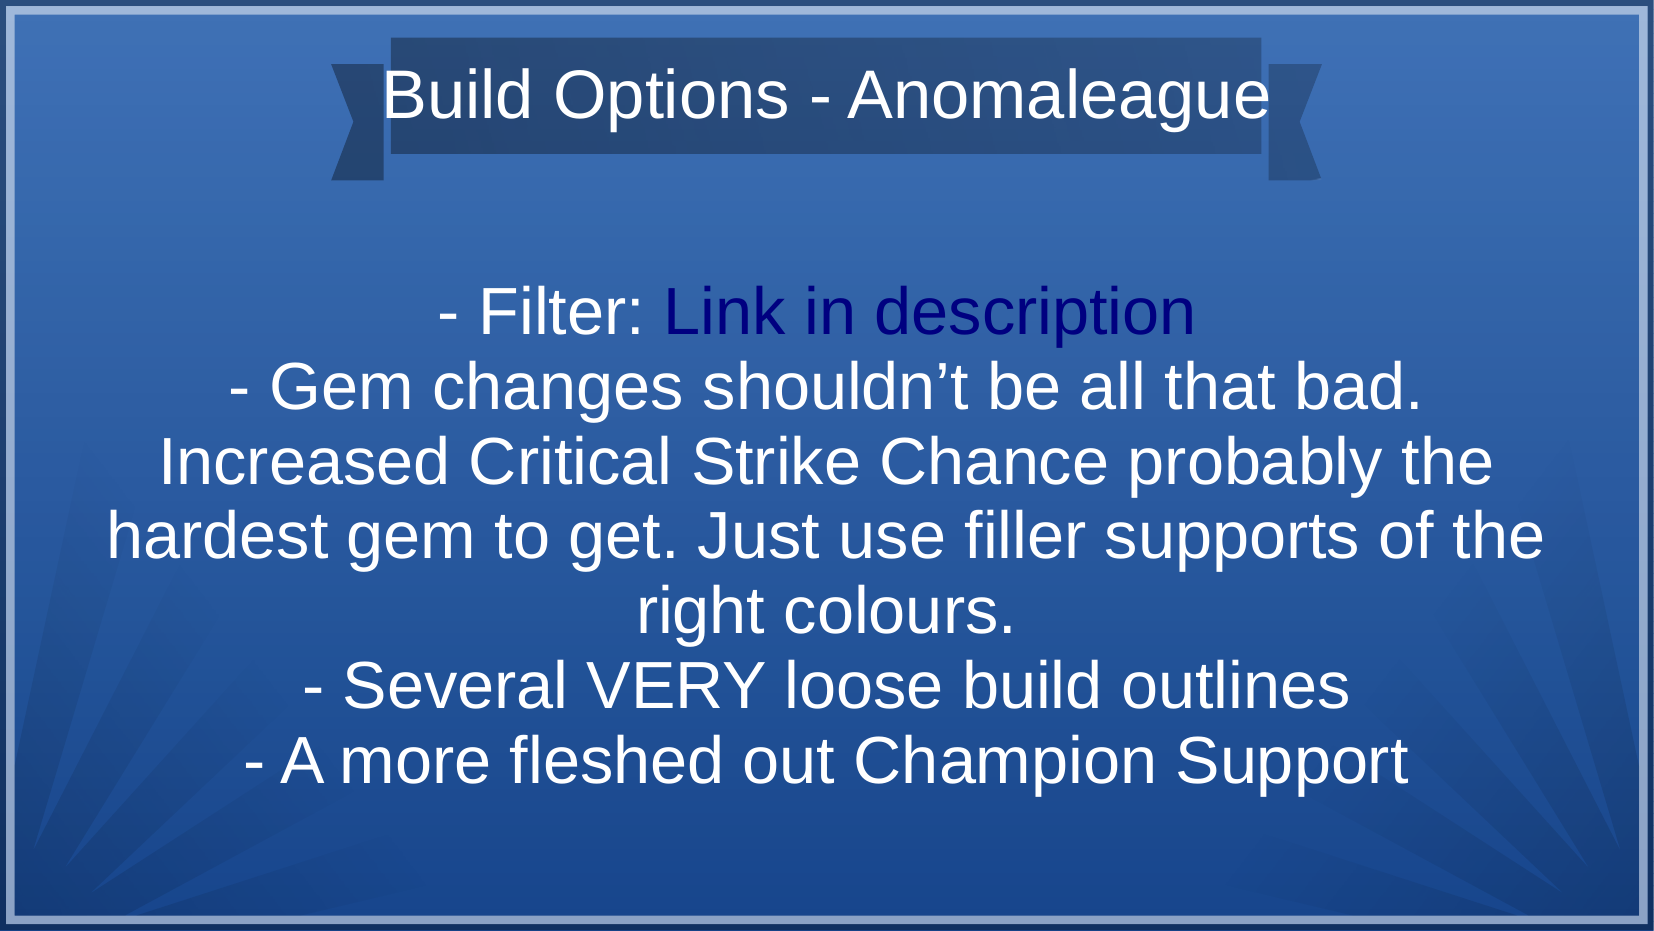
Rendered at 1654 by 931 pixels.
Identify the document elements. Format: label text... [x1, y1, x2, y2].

subtitle - Filter: Link in description - Gem changes shouldn’t be all that bad. Increased Critical Strike Chance probably the hardest gem to get. Just use filler supports of the right colours. - Several VERY loose build outlines - A more fleshed out Champion Support [82, 224, 1571, 848]
title Build Options - Anomaleague [354, 17, 1300, 172]
